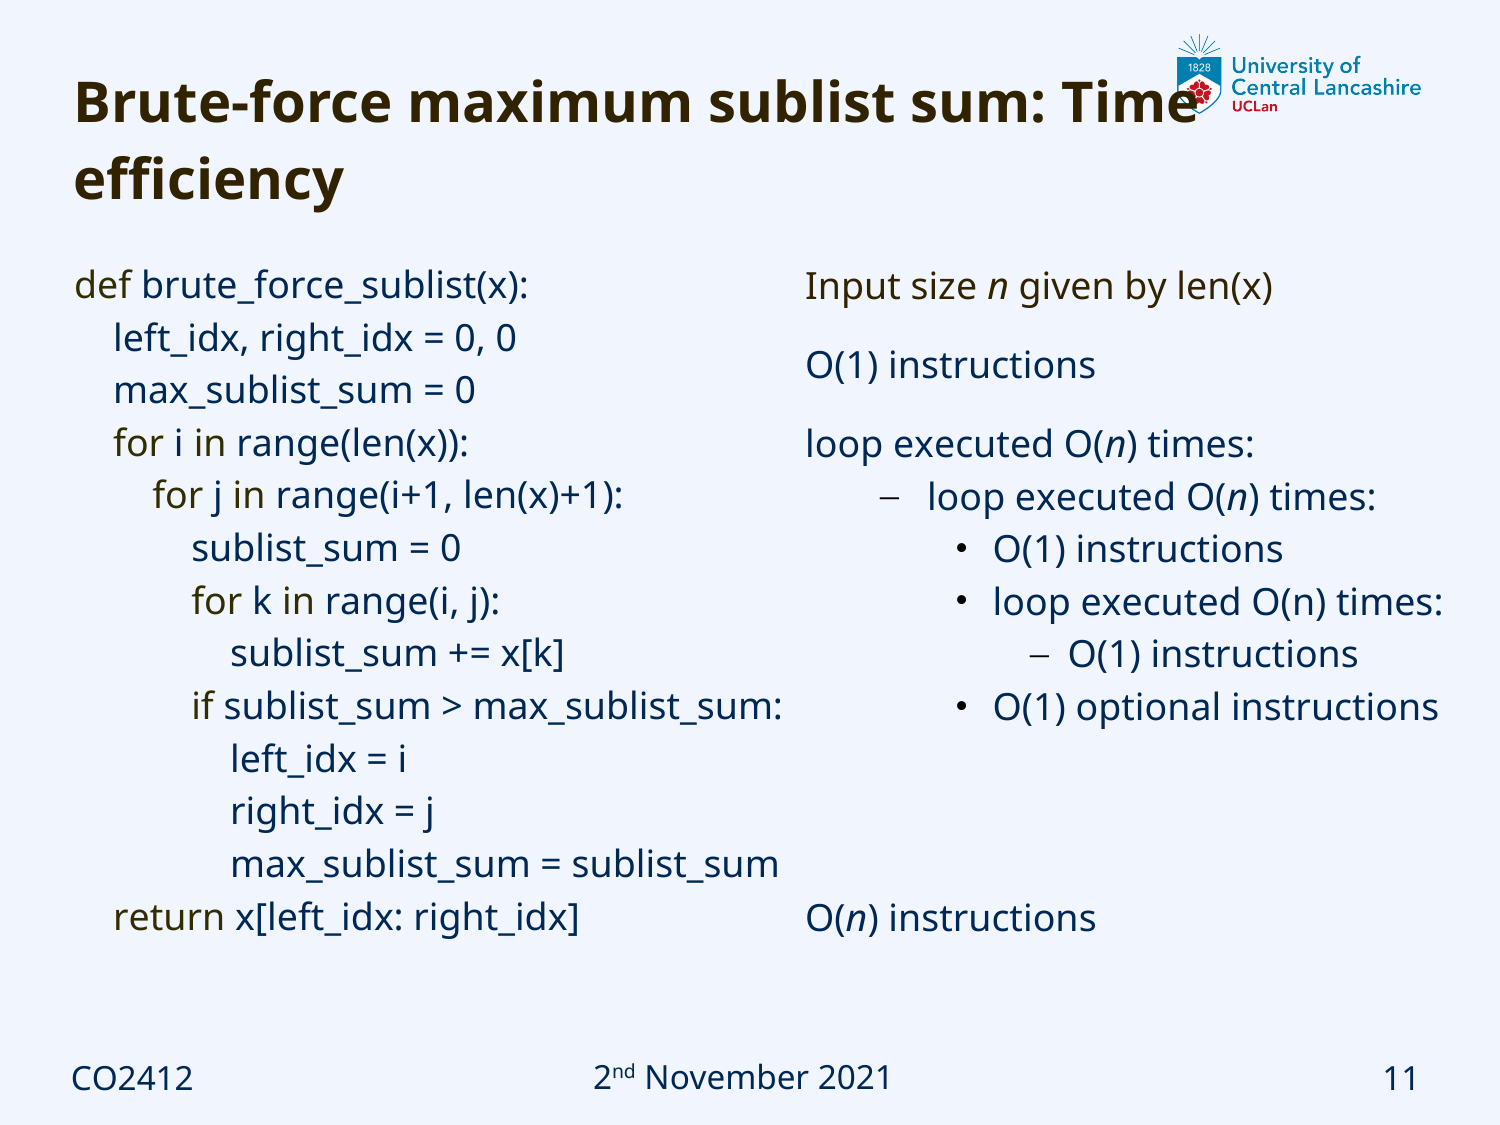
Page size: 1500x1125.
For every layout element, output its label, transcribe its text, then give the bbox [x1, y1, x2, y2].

title Brute-force maximum sublist sum: Time efficiency [58, 93, 1475, 186]
picture [1177, 34, 1421, 93]
text_box Input size n given by len(x) O(1) instructions loop executed O(n) times: loop executed O(n) times: O(1) instructions loop executed O(n) times: O(1) instructions O(1) optional instructions O(n) instructions [790, 247, 1500, 982]
text_box def brute_force_sublist(x): left_idx, right_idx = 0, 0 max_sublist_sum = 0 for i in range(len(x)): for j in range(i+1, len(x)+1): sublist_sum = 0 for k in range(i, j): sublist_sum += x[k] if sublist_sum > max_sublist_sum: left_idx = i right_idx = j max_sublist_sum = sublist_sum return x[left_idx: right_idx] [59, 246, 831, 945]
